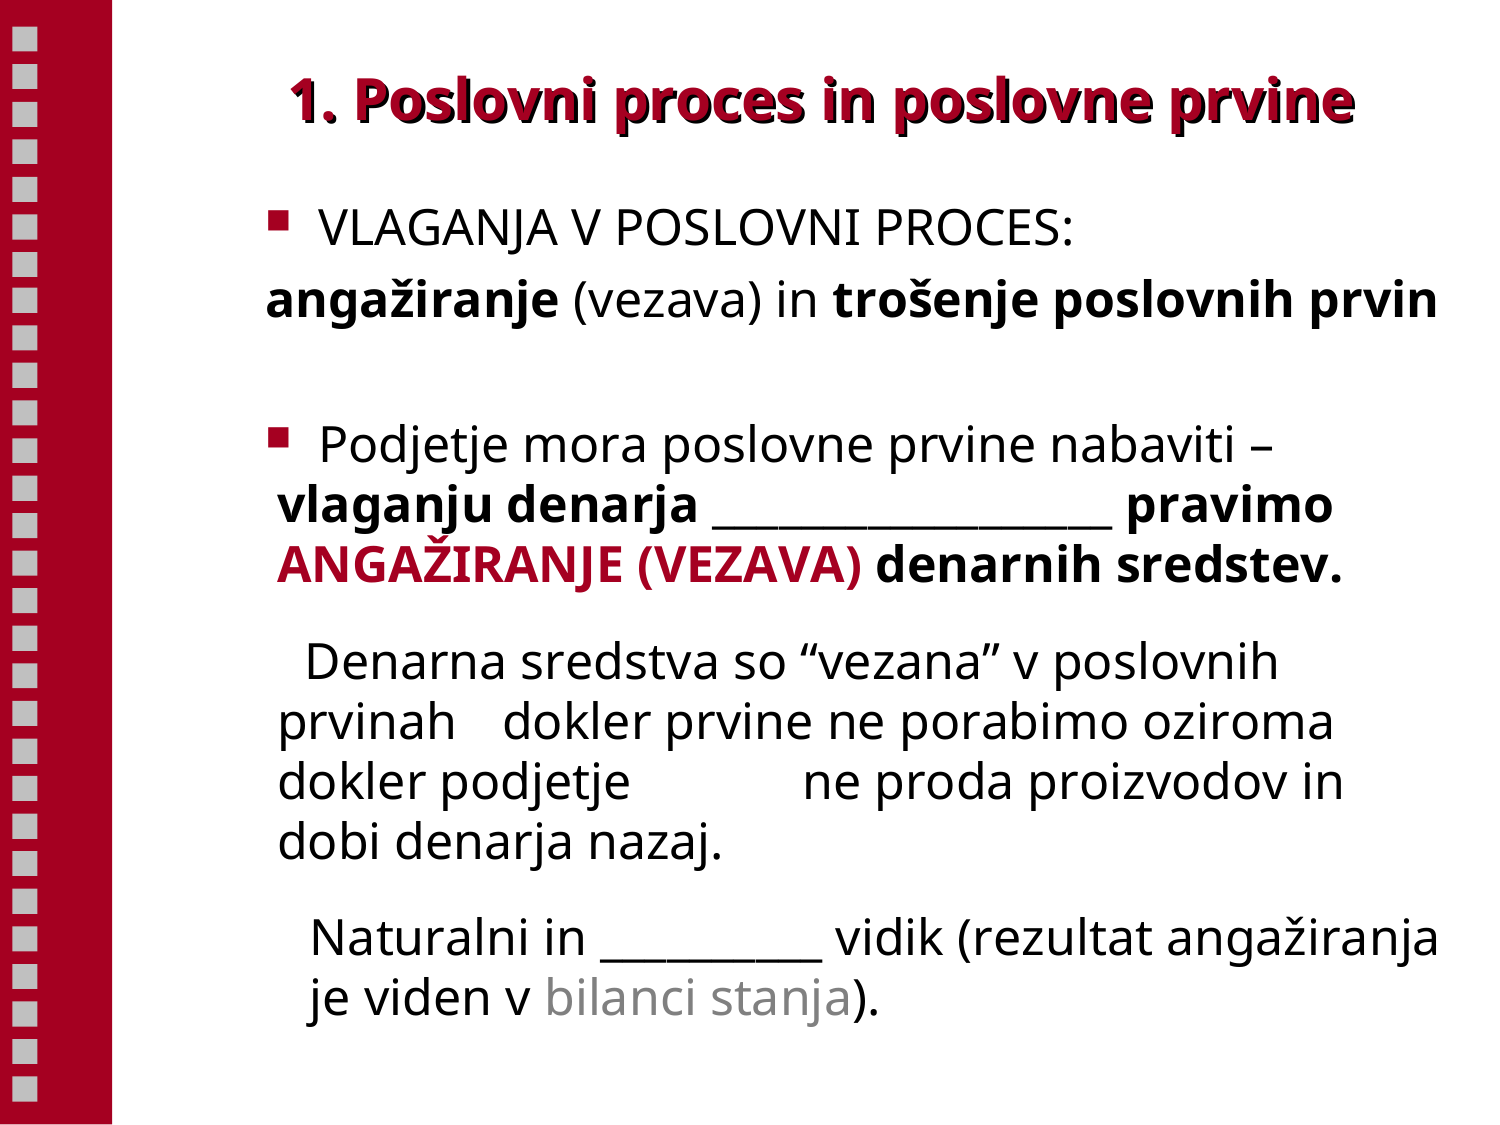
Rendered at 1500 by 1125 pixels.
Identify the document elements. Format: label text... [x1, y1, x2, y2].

text_box VLAGANJA V POSLOVNI PROCES: angažiranje (vezava) in trošenje poslovnih prvin Podjetje mora poslovne prvine nabaviti – vlaganju denarja __________________ pravimo ANGAŽIRANJE (VEZAVA) denarnih sredstev. Denarna sredstva so “vezana” v poslovnih prvinah dokler prvine ne porabimo oziroma dokler podjetje ne proda proizvodov in dobi denarja nazaj. Naturalni in __________ vidik (rezultat angažiranja je viden v bilanci stanja). [187, 187, 1463, 1007]
text_box 1. Poslovni proces in poslovne prvine [183, 30, 1459, 164]
